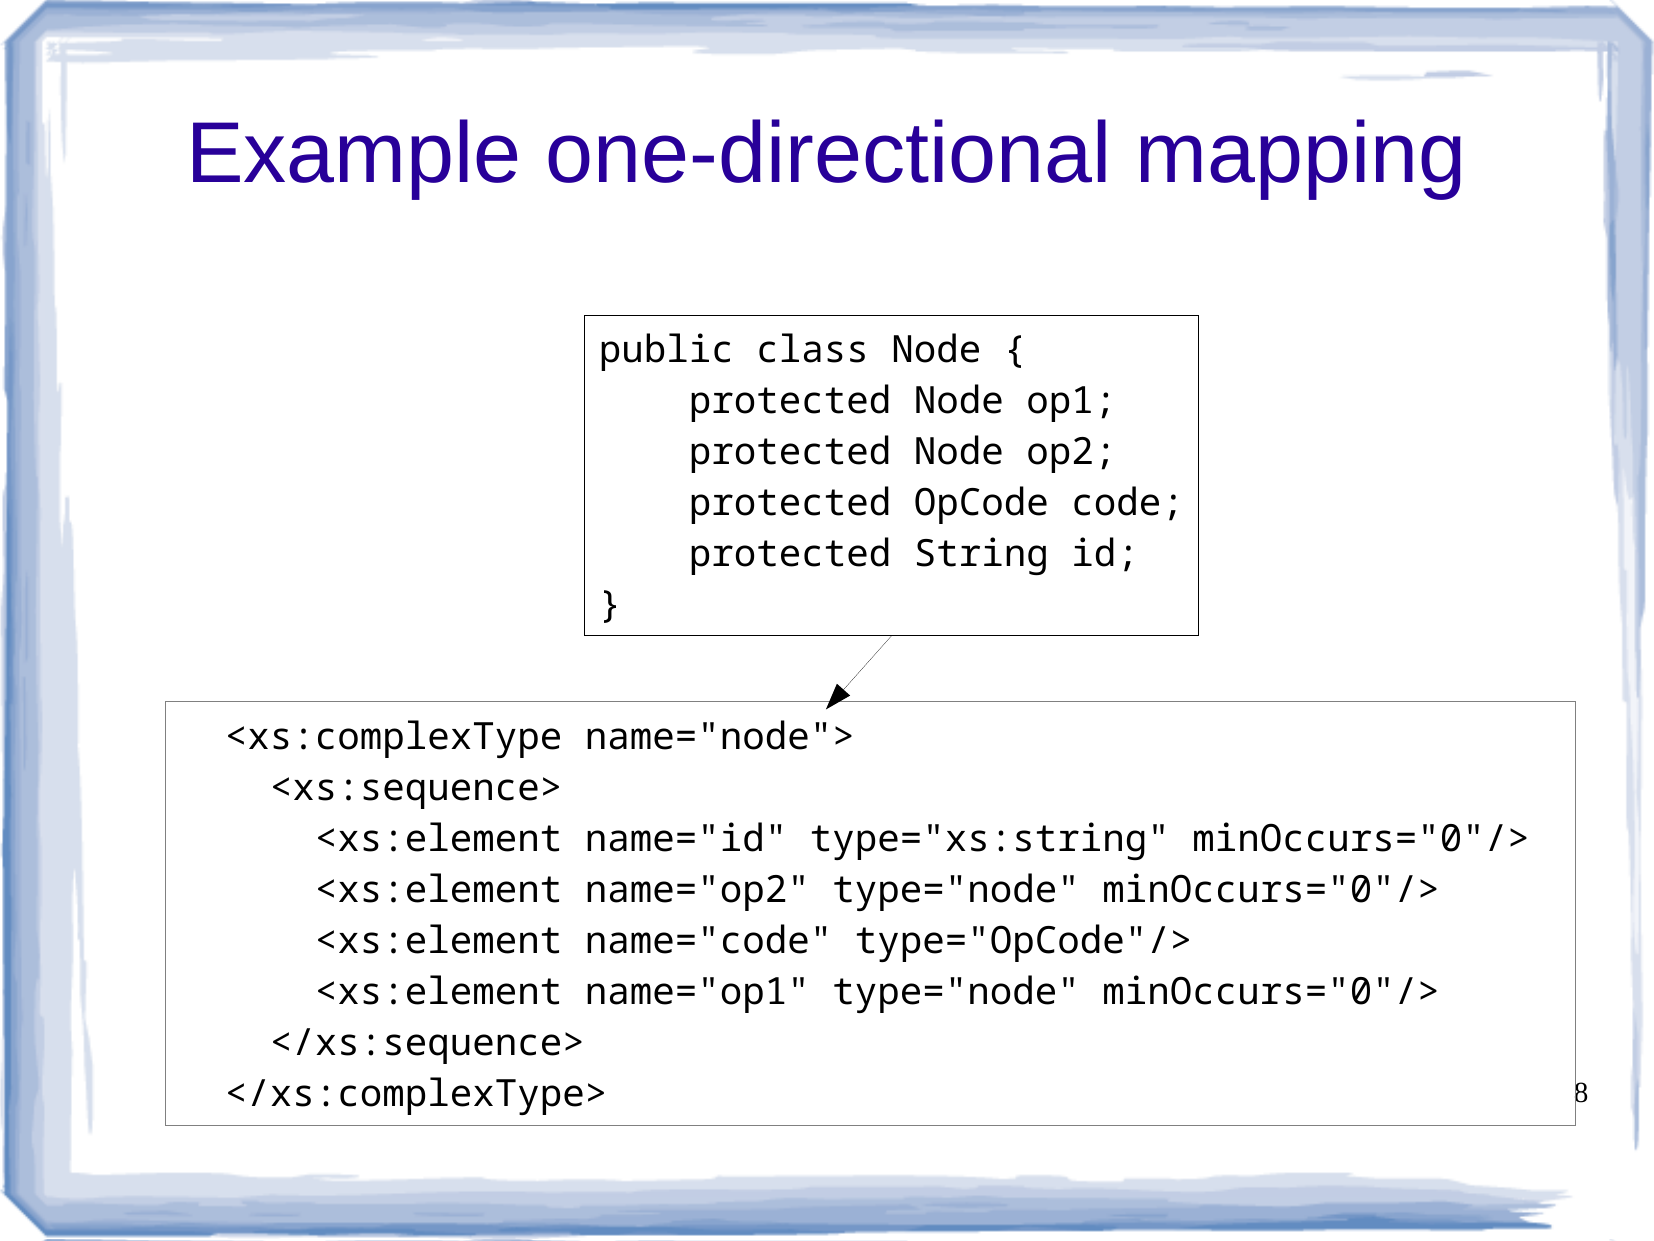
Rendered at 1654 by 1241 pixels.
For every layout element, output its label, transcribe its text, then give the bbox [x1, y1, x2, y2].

text_box public class Node { protected Node op1; protected Node op2; protected OpCode code; protected String id; } [584, 315, 1064, 632]
title Example one-directional mapping [82, 49, 1571, 257]
text_box <xs:complexType name="node"> <xs:sequence> <xs:element name="id" type="xs:string" minOccurs="0"/> <xs:element name="op2" type="node" minOccurs="0"/> <xs:element name="code" type="OpCode"/> <xs:element name="op1" type="node" minOccurs="0"/> </xs:sequence> </xs:complexType> [165, 701, 1576, 1119]
picture [0, 0, 1654, 1241]
